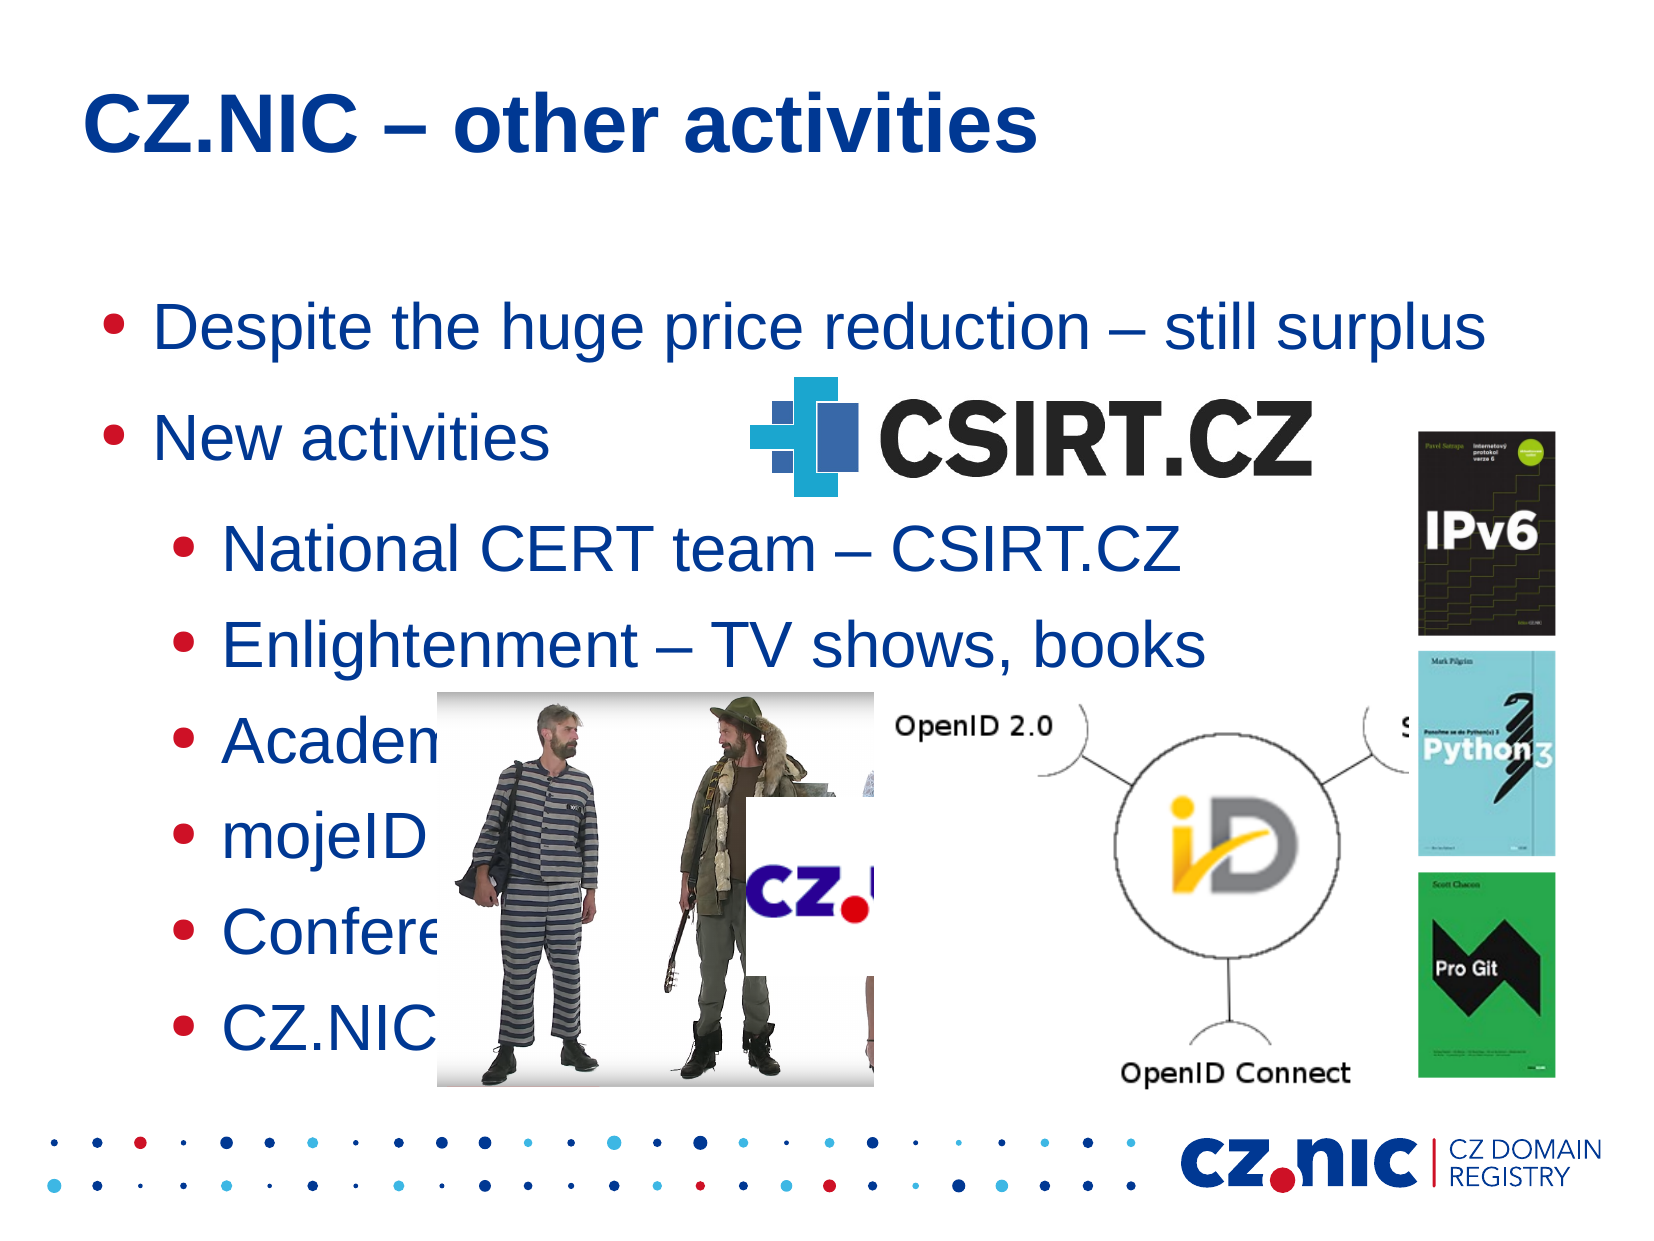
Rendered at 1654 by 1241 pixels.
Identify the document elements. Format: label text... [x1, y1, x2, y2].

title CZ.NIC – other activities [82, 61, 1571, 187]
picture [437, 425, 1581, 1099]
list Despite the huge price reduction – still surplus New activities National CERT team – CSIRT.CZ Enlightenment – TV shows, books Academy – training mojeID Conference hosting – ICANN, IETF, RIPE, etc. CZ.NIC Labs, ... [82, 290, 1571, 1087]
picture [750, 377, 1312, 497]
